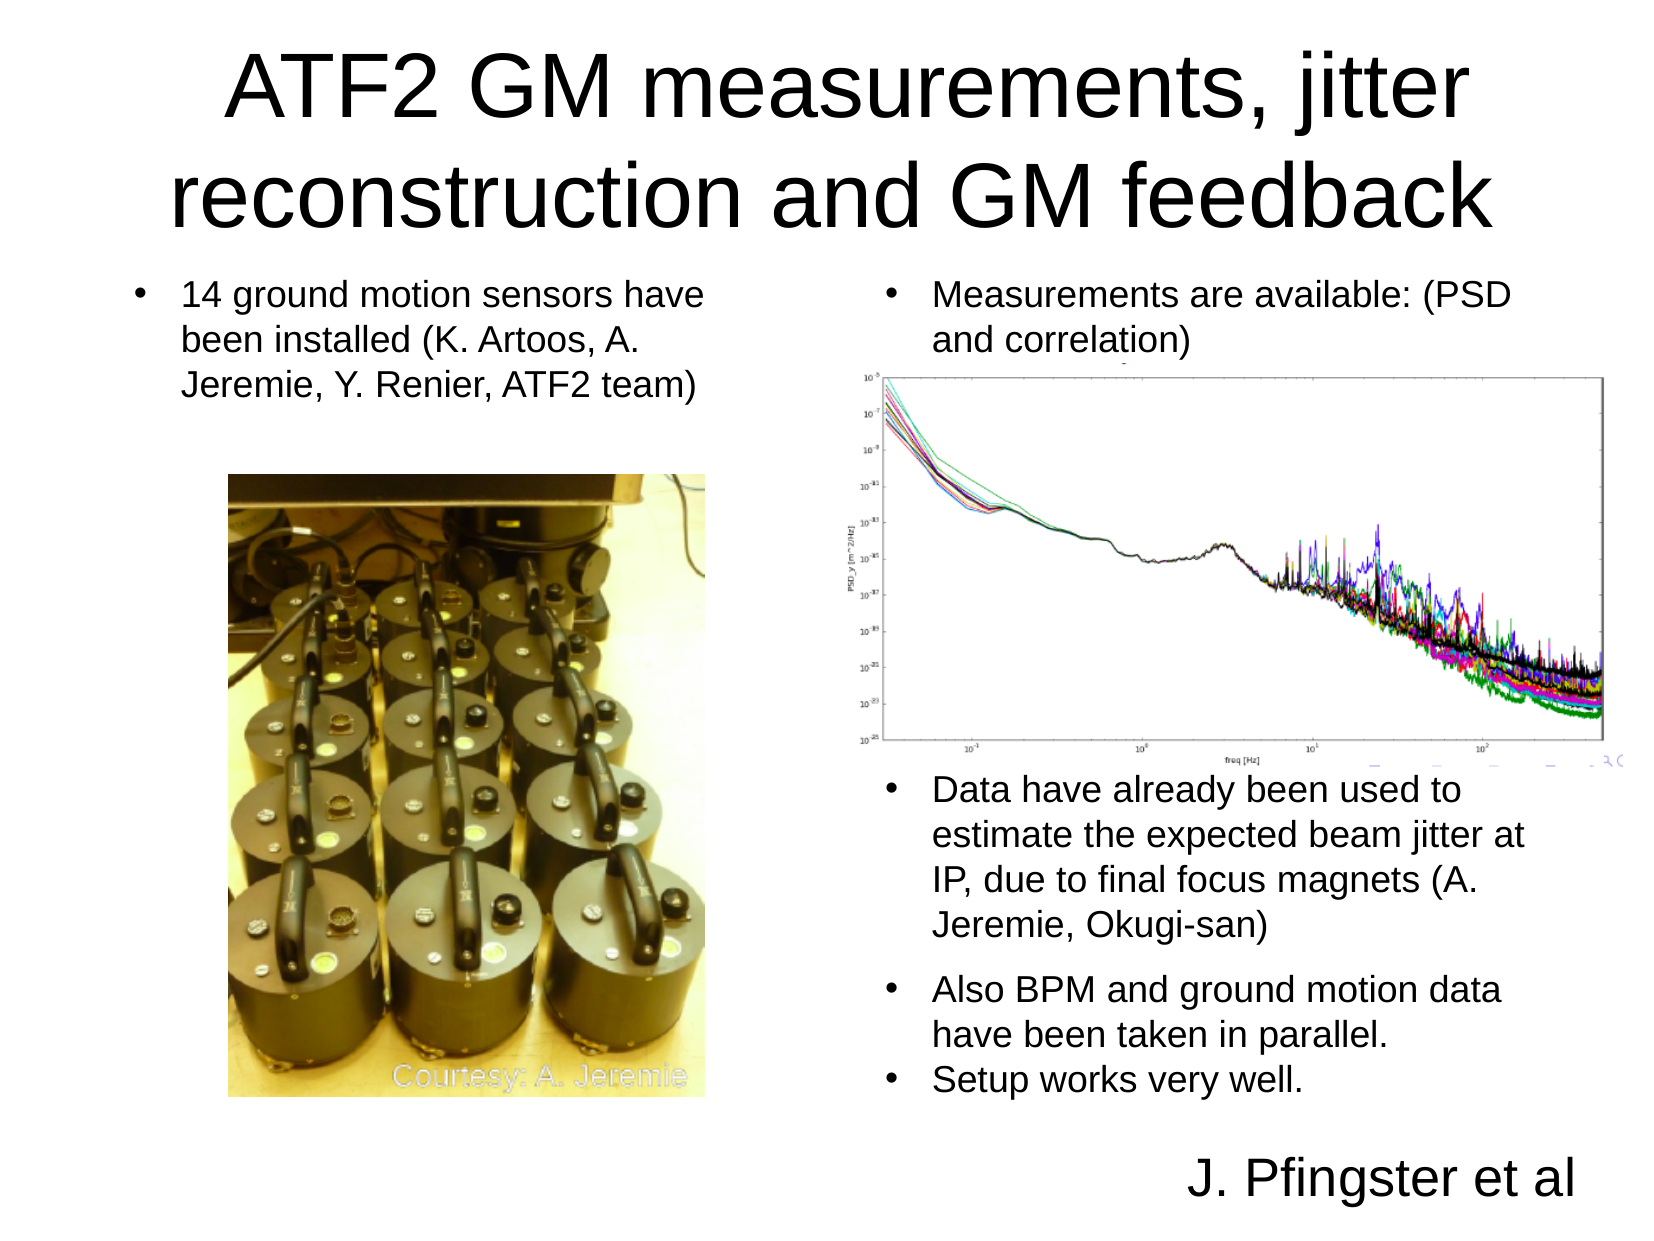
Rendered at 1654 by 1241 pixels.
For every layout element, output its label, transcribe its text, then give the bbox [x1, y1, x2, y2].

picture [228, 474, 705, 1097]
text_box J. Pfingster et al [1172, 1139, 1592, 1216]
text_box 14 ground motion sensors have been installed (K. Artoos, A. Jeremie, Y. Renier, ATF2 team) [119, 262, 803, 413]
text_box Measurements are available: (PSD and correlation) Data have already been used to estimate the expected beam jitter at IP, due to final focus magnets (A. Jeremie, Okugi-san) Also BPM and ground motion data have been taken in parallel. Setup works very well. [870, 769, 1592, 1108]
title ATF2 GM measurements, jitter reconstruction and GM feedback [93, 0, 1571, 271]
text_box Measurements are available: (PSD and correlation) Data have already been used to estimate the expected beam jitter at IP, due to final focus magnets (A. Jeremie, Okugi-san) Also BPM and ground motion data have been taken in parallel. Setup works very well. [870, 262, 1592, 363]
picture [835, 363, 1623, 769]
